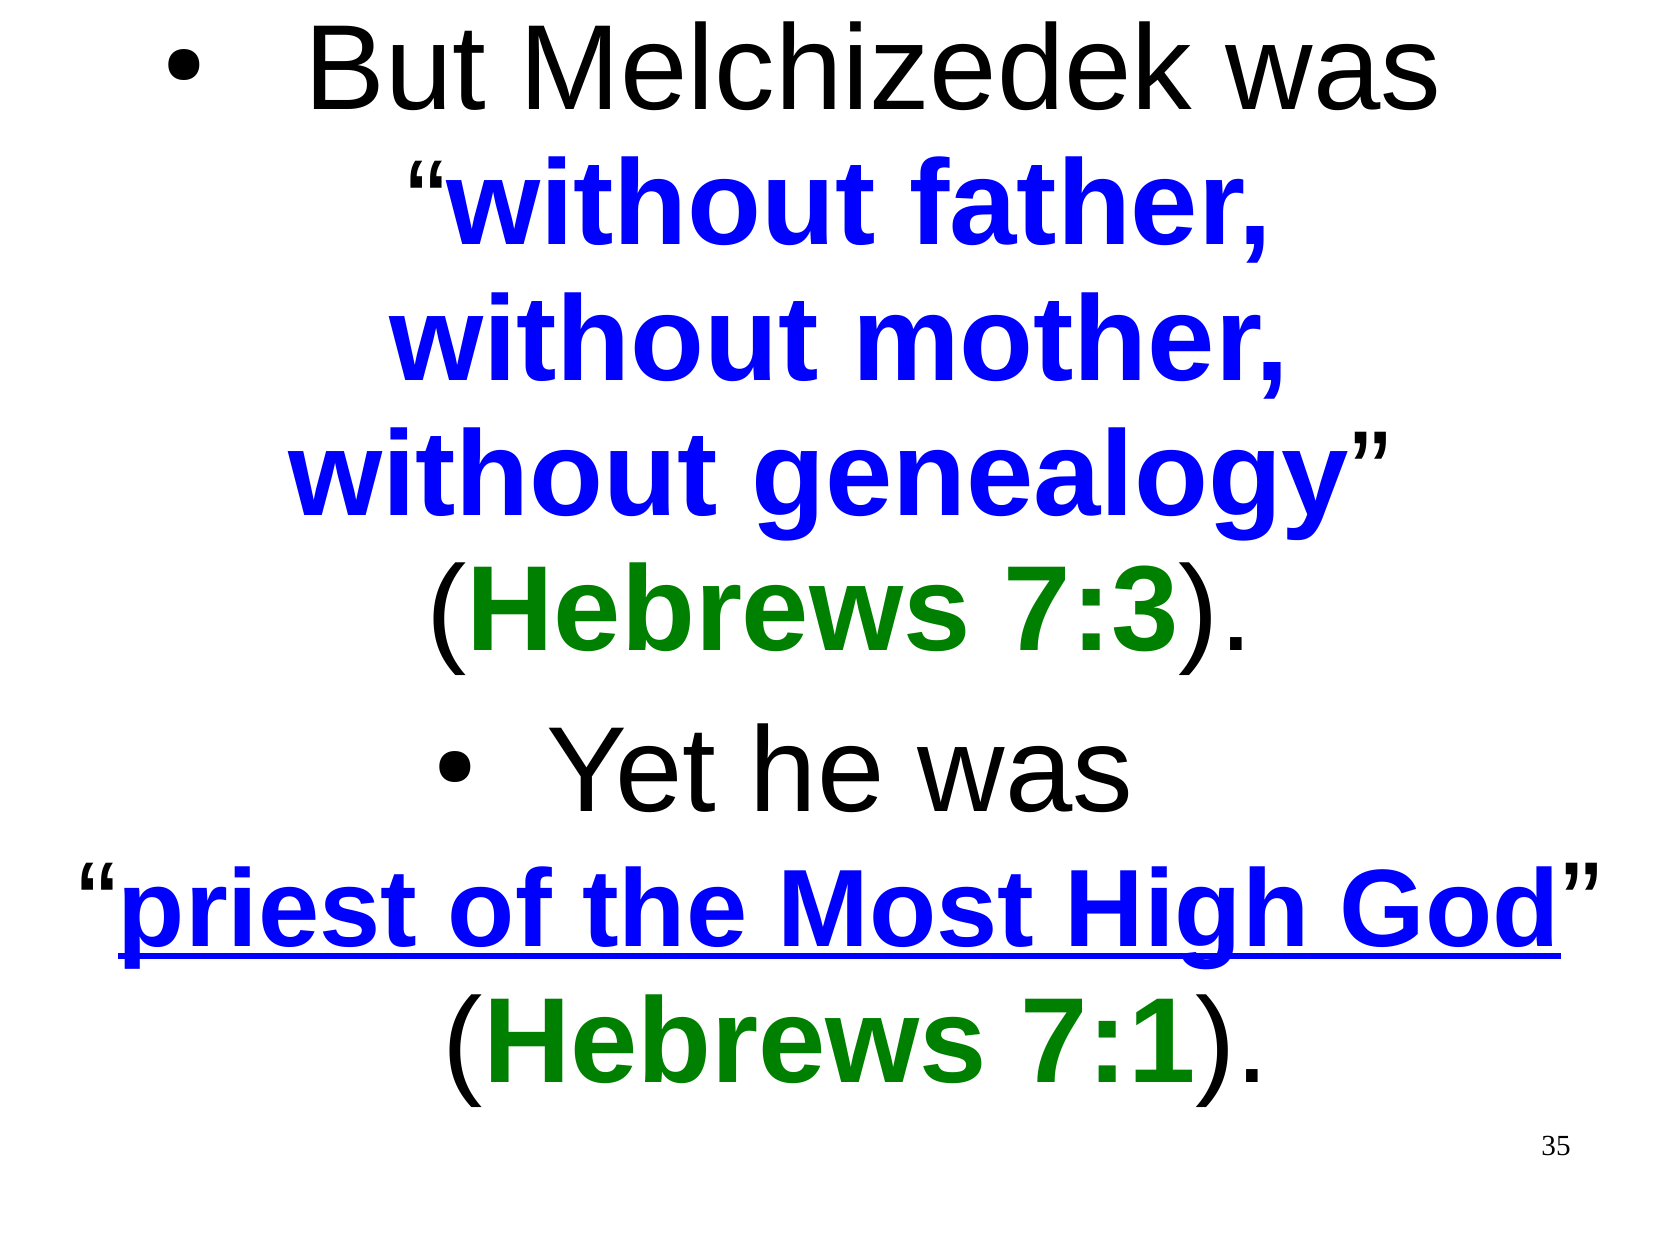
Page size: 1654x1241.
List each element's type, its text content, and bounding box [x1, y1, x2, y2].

list But Melchizedek was “without father, without mother, without genealogy” (Hebrews 7:3). Yet he was “priest of the Most High God” (Hebrews 7:1). [0, 0, 1651, 1238]
